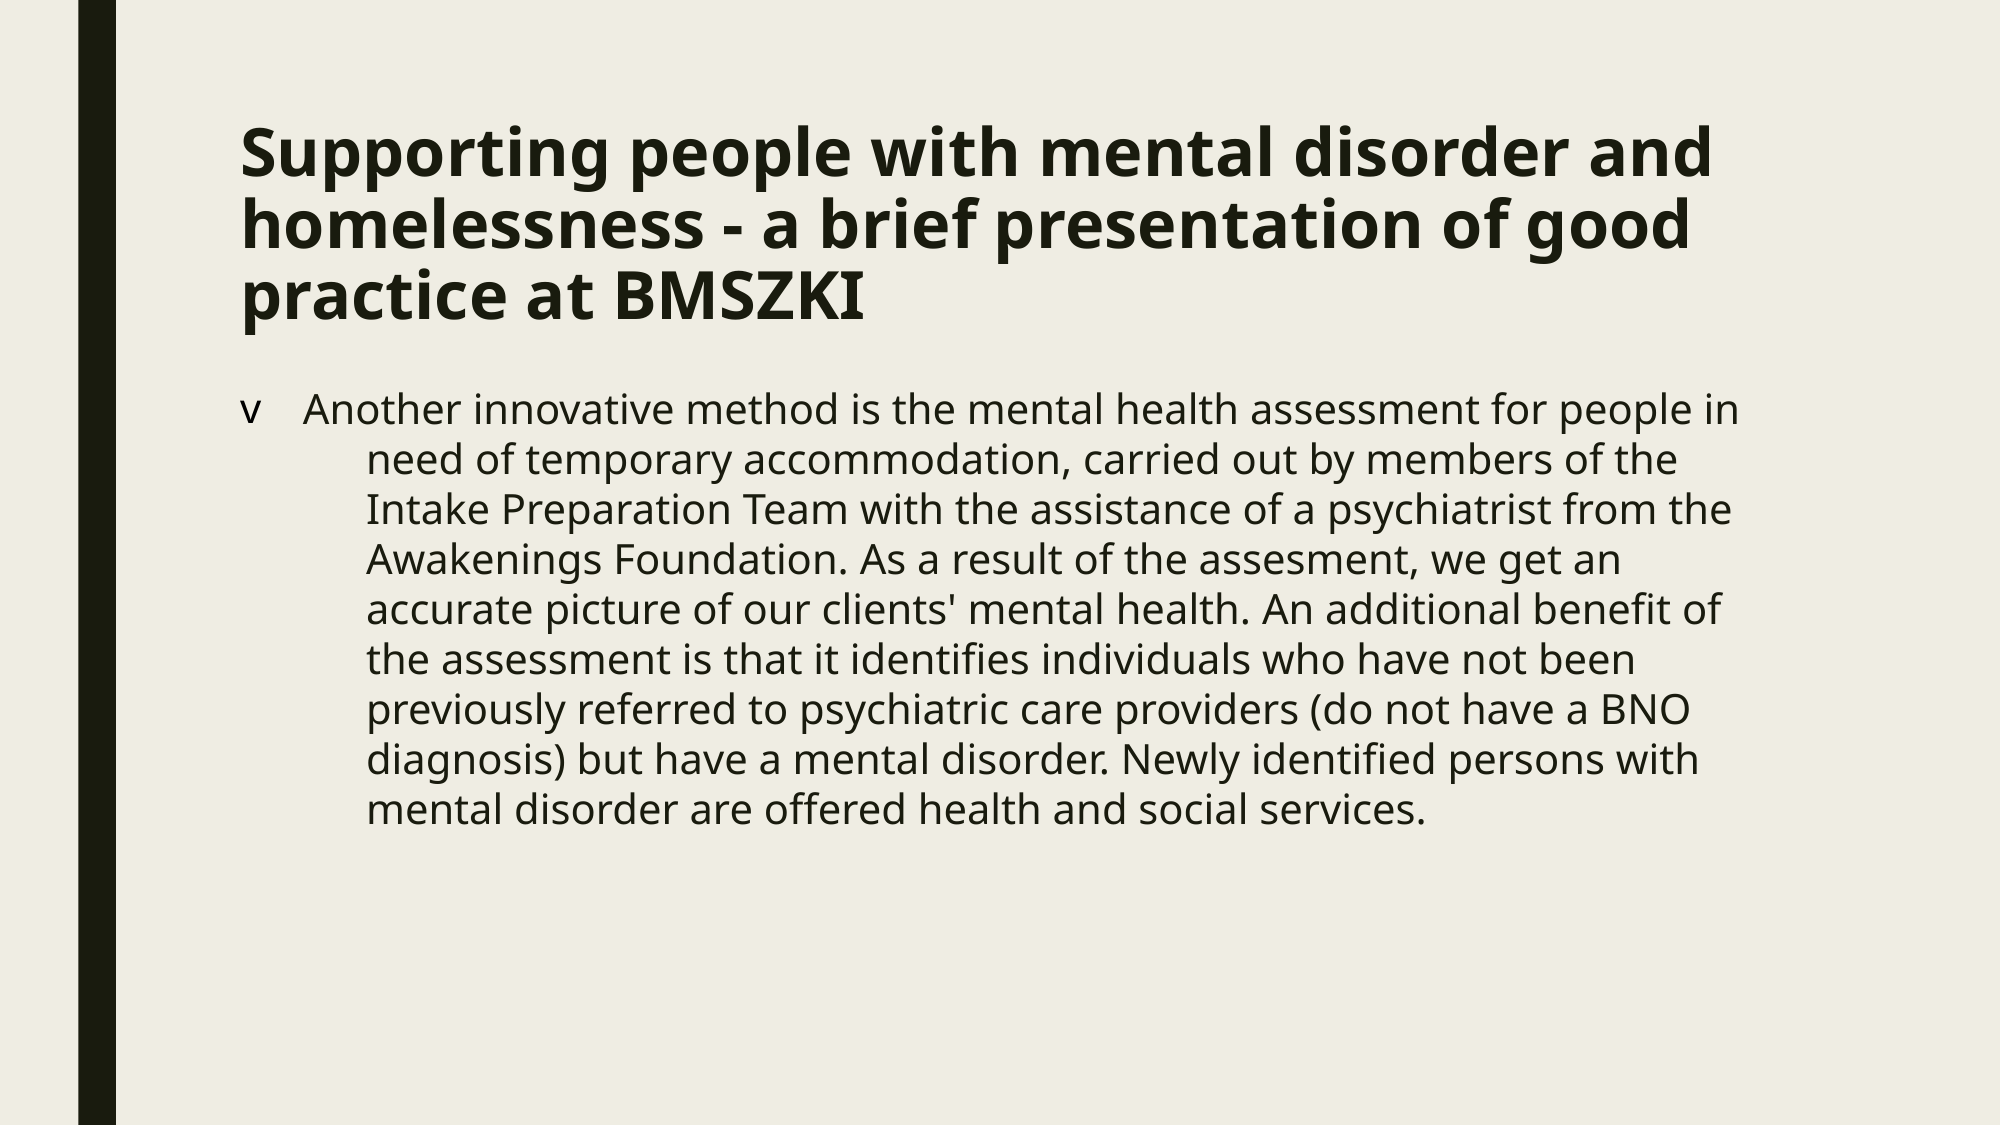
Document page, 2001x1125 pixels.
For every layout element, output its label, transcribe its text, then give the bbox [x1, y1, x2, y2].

list Another innovative method is the mental health assessment for people in need of temporary accommodation, carried out by members of the Intake Preparation Team with the assistance of a psychiatrist from the Awakenings Foundation. As a result of the assesment, we get an accurate picture of our clients' mental health. An additional benefit of the assessment is that it identifies individuals who have not been previously referred to psychiatric care providers (do not have a BNO diagnosis) but have a mental disorder. Newly identified persons with mental disorder are offered health and social services. [225, 375, 1801, 963]
title Supporting people with mental disorder and homelessness - a brief presentation of good practice at BMSZKI [225, 112, 1801, 357]
